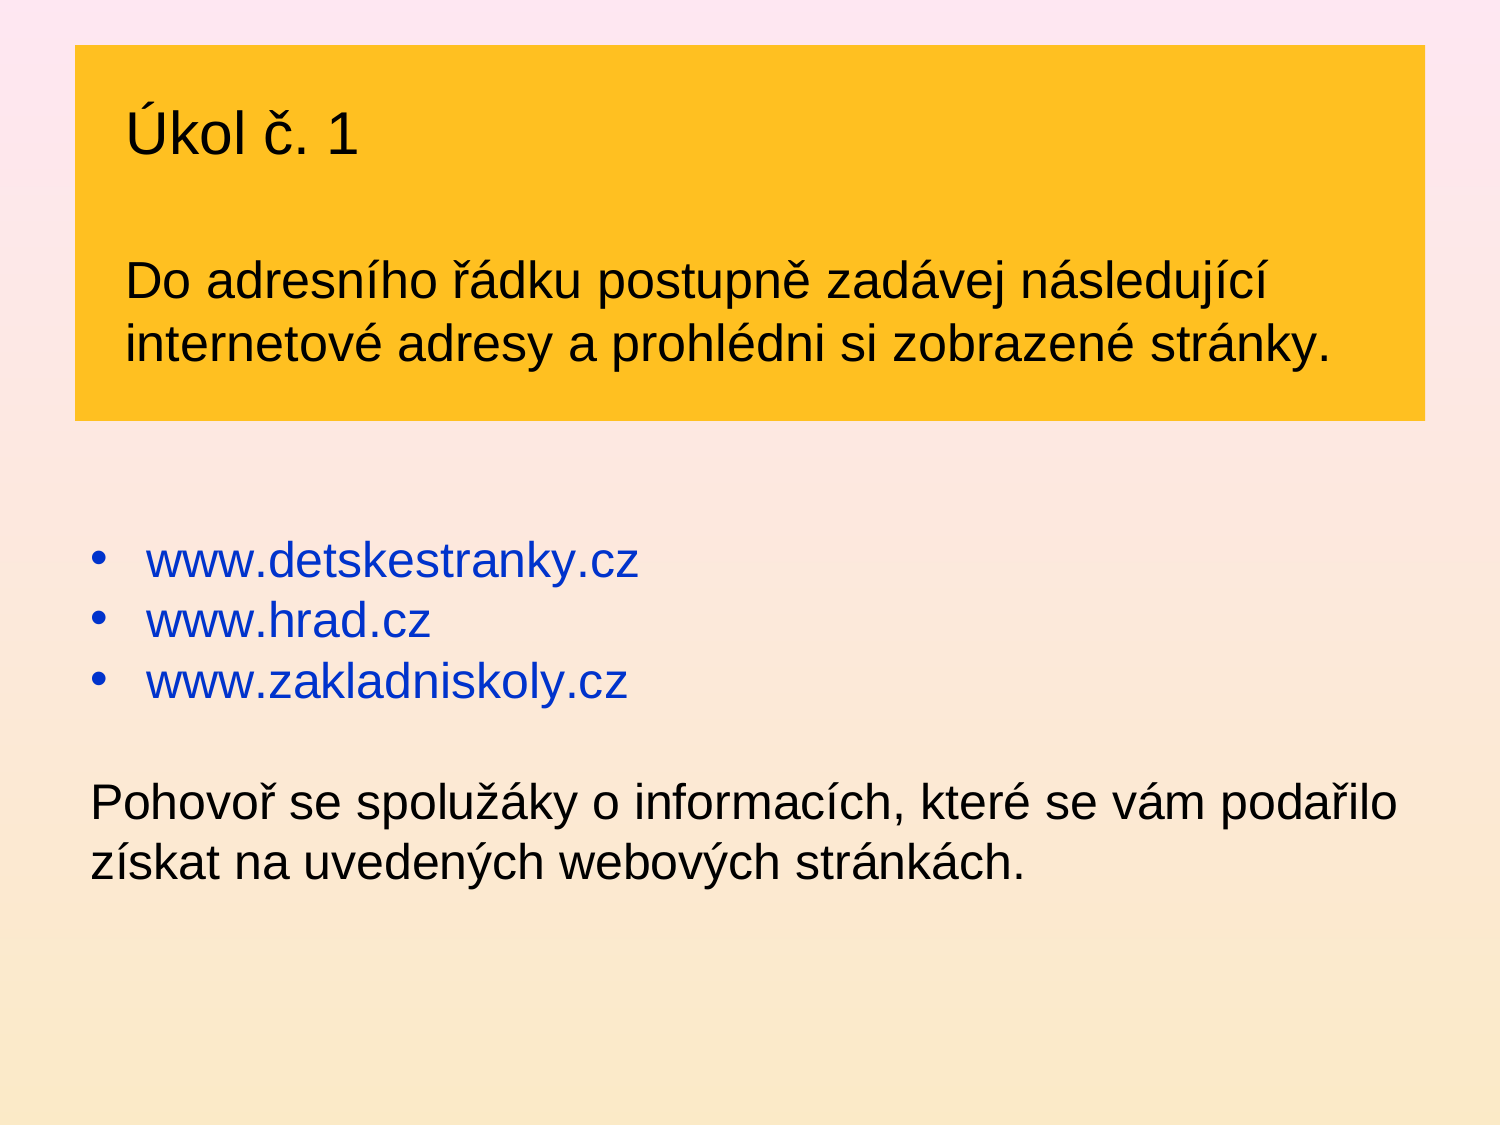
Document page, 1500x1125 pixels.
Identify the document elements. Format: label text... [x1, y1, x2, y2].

list www.detskestranky.cz www.hrad.cz www.zakladniskoly.cz Pohovoř se spolužáky o informacích, které se vám podařilo získat na uvedených webových stránkách. [75, 444, 1426, 1006]
title Úkol č. 1 Do adresního řádku postupně zadávej následující internetové adresy a prohlédni si zobrazené stránky. [75, 45, 1426, 421]
